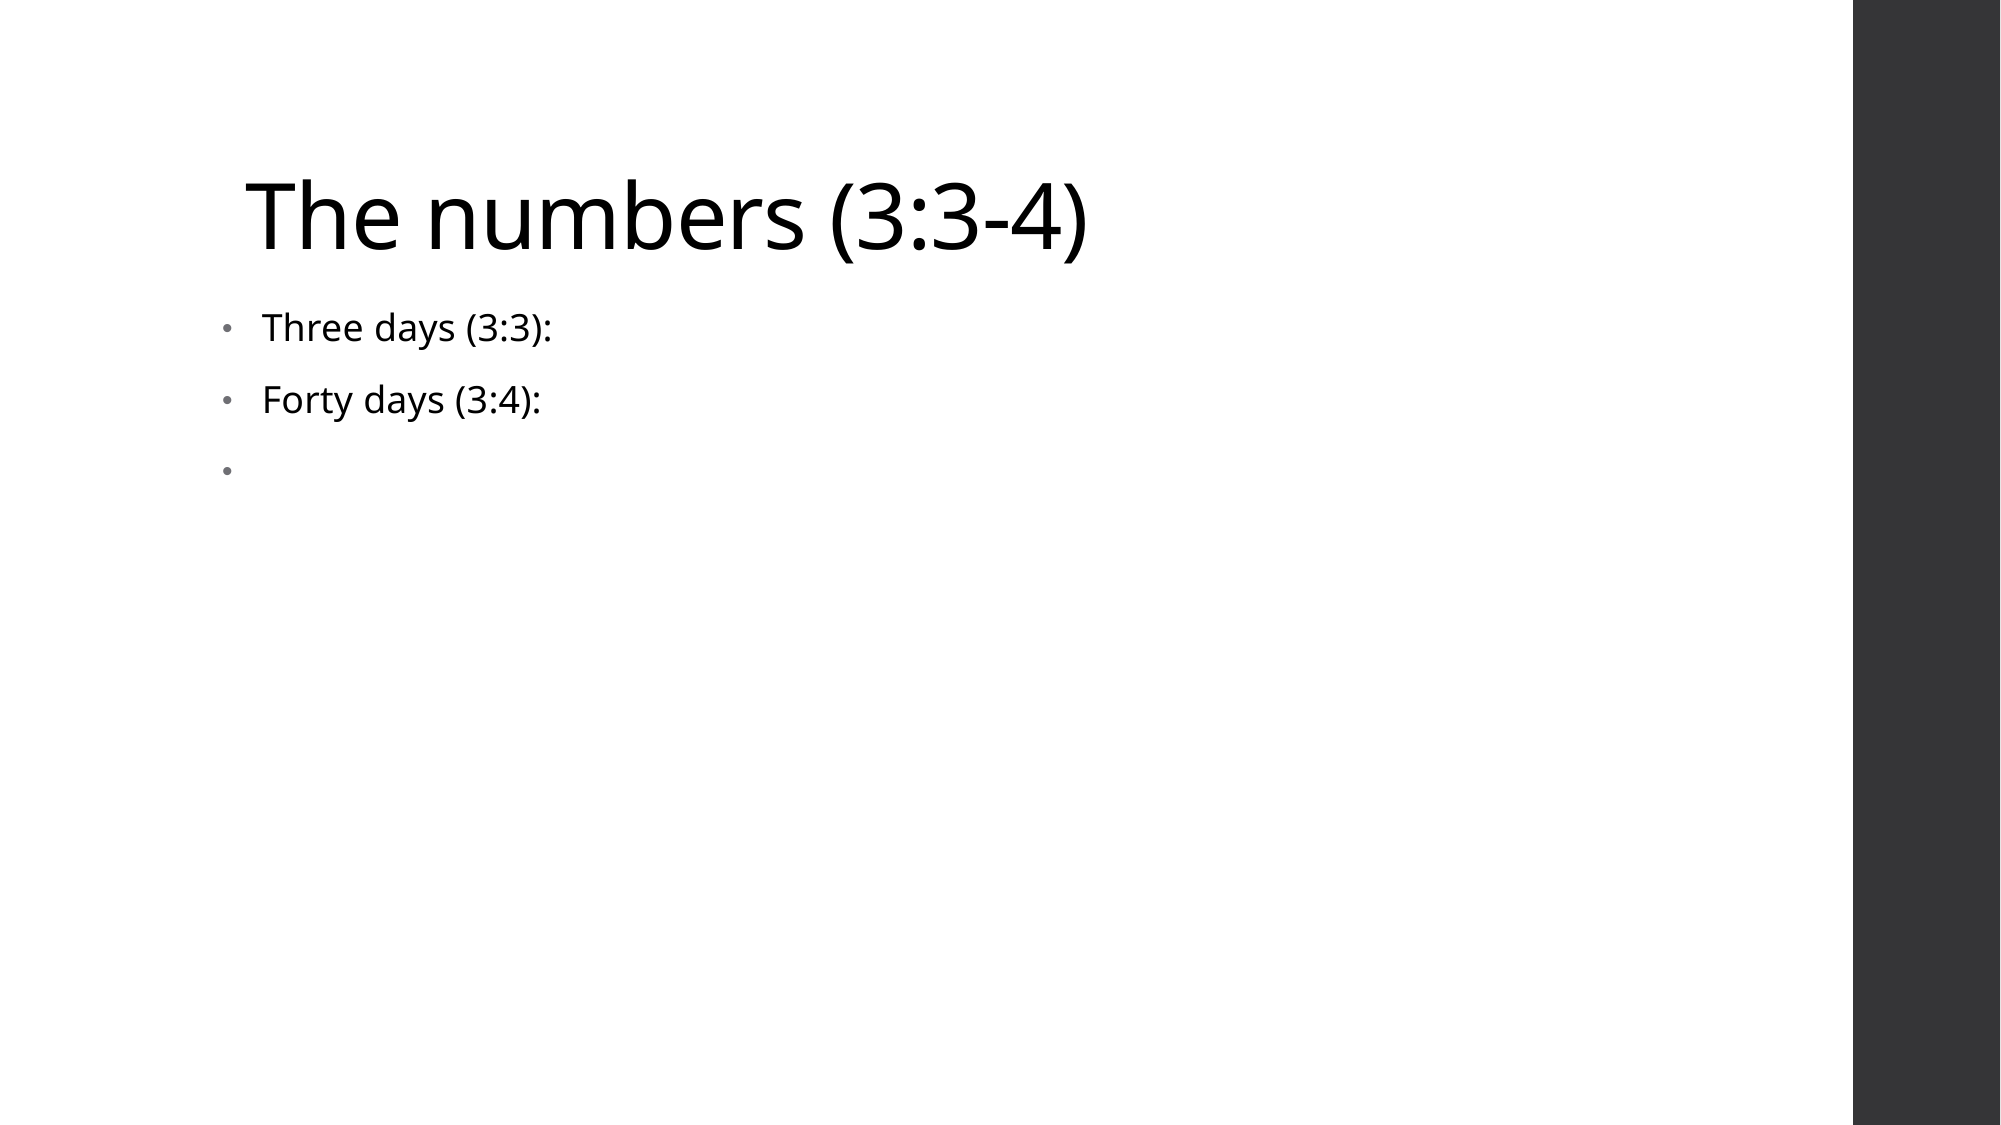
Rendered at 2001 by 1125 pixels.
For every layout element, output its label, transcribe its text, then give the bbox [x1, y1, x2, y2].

title The numbers (3:3-4) [206, 60, 1797, 278]
list Three days (3:3): Forty days (3:4): [206, 299, 1617, 1014]
